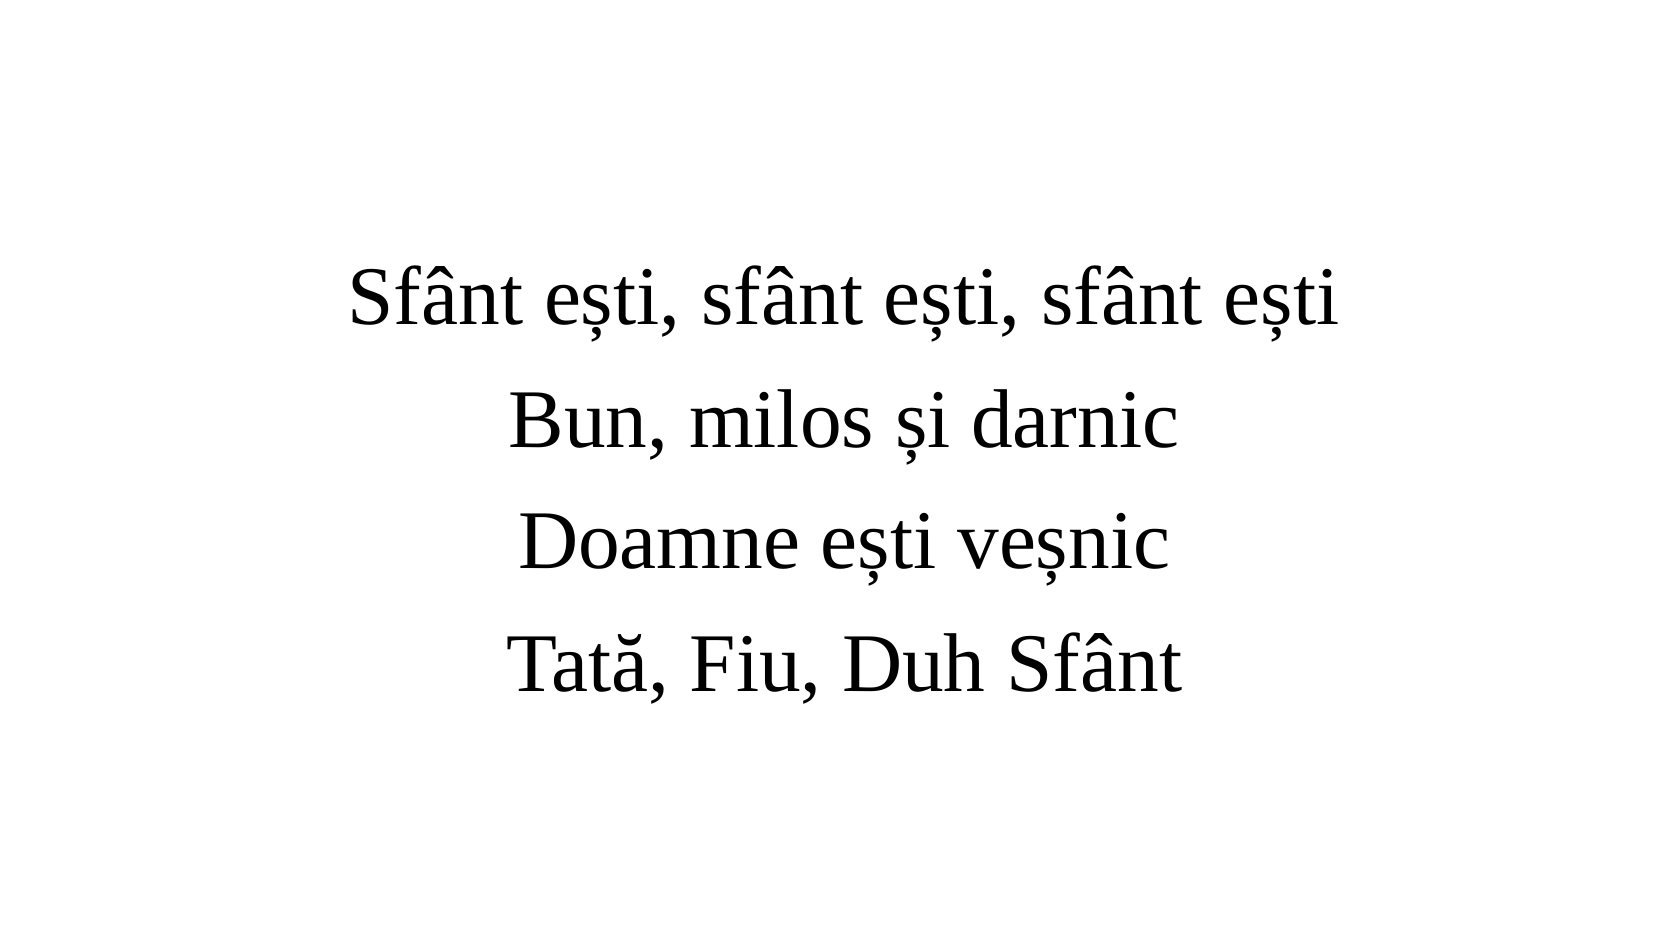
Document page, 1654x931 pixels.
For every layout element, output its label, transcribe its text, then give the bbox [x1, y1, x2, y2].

subtitle Sfânt ești, sfânt ești, sfânt ești Bun, milos și darnic Doamne ești veșnic Tată, Fiu, Duh Sfânt [177, 241, 1512, 708]
